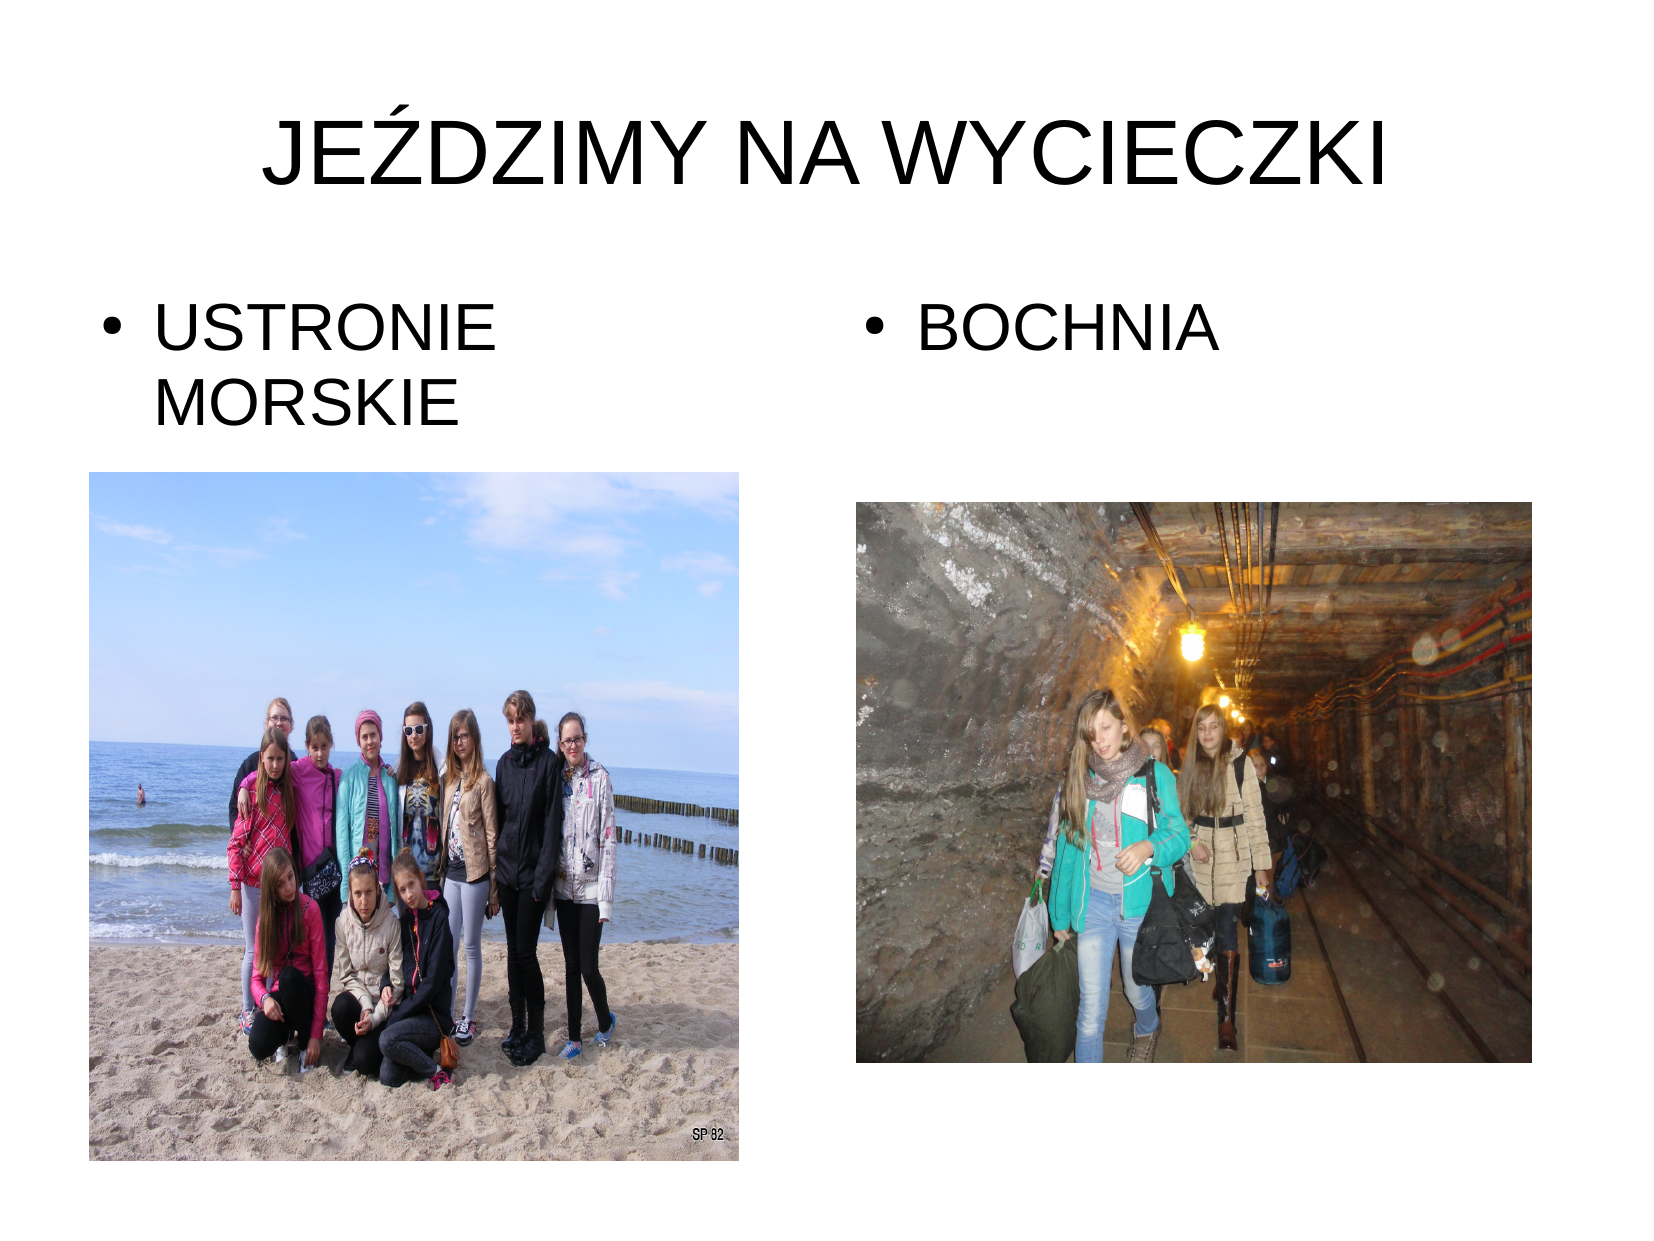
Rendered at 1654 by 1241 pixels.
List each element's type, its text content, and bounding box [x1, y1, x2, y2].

title JEŹDZIMY NA WYCIECZKI [82, 49, 1571, 257]
list BOCHNIA [845, 290, 1572, 1109]
picture [856, 502, 1532, 1063]
list USTRONIE MORSKIE [82, 290, 809, 1109]
picture [89, 472, 739, 1161]
